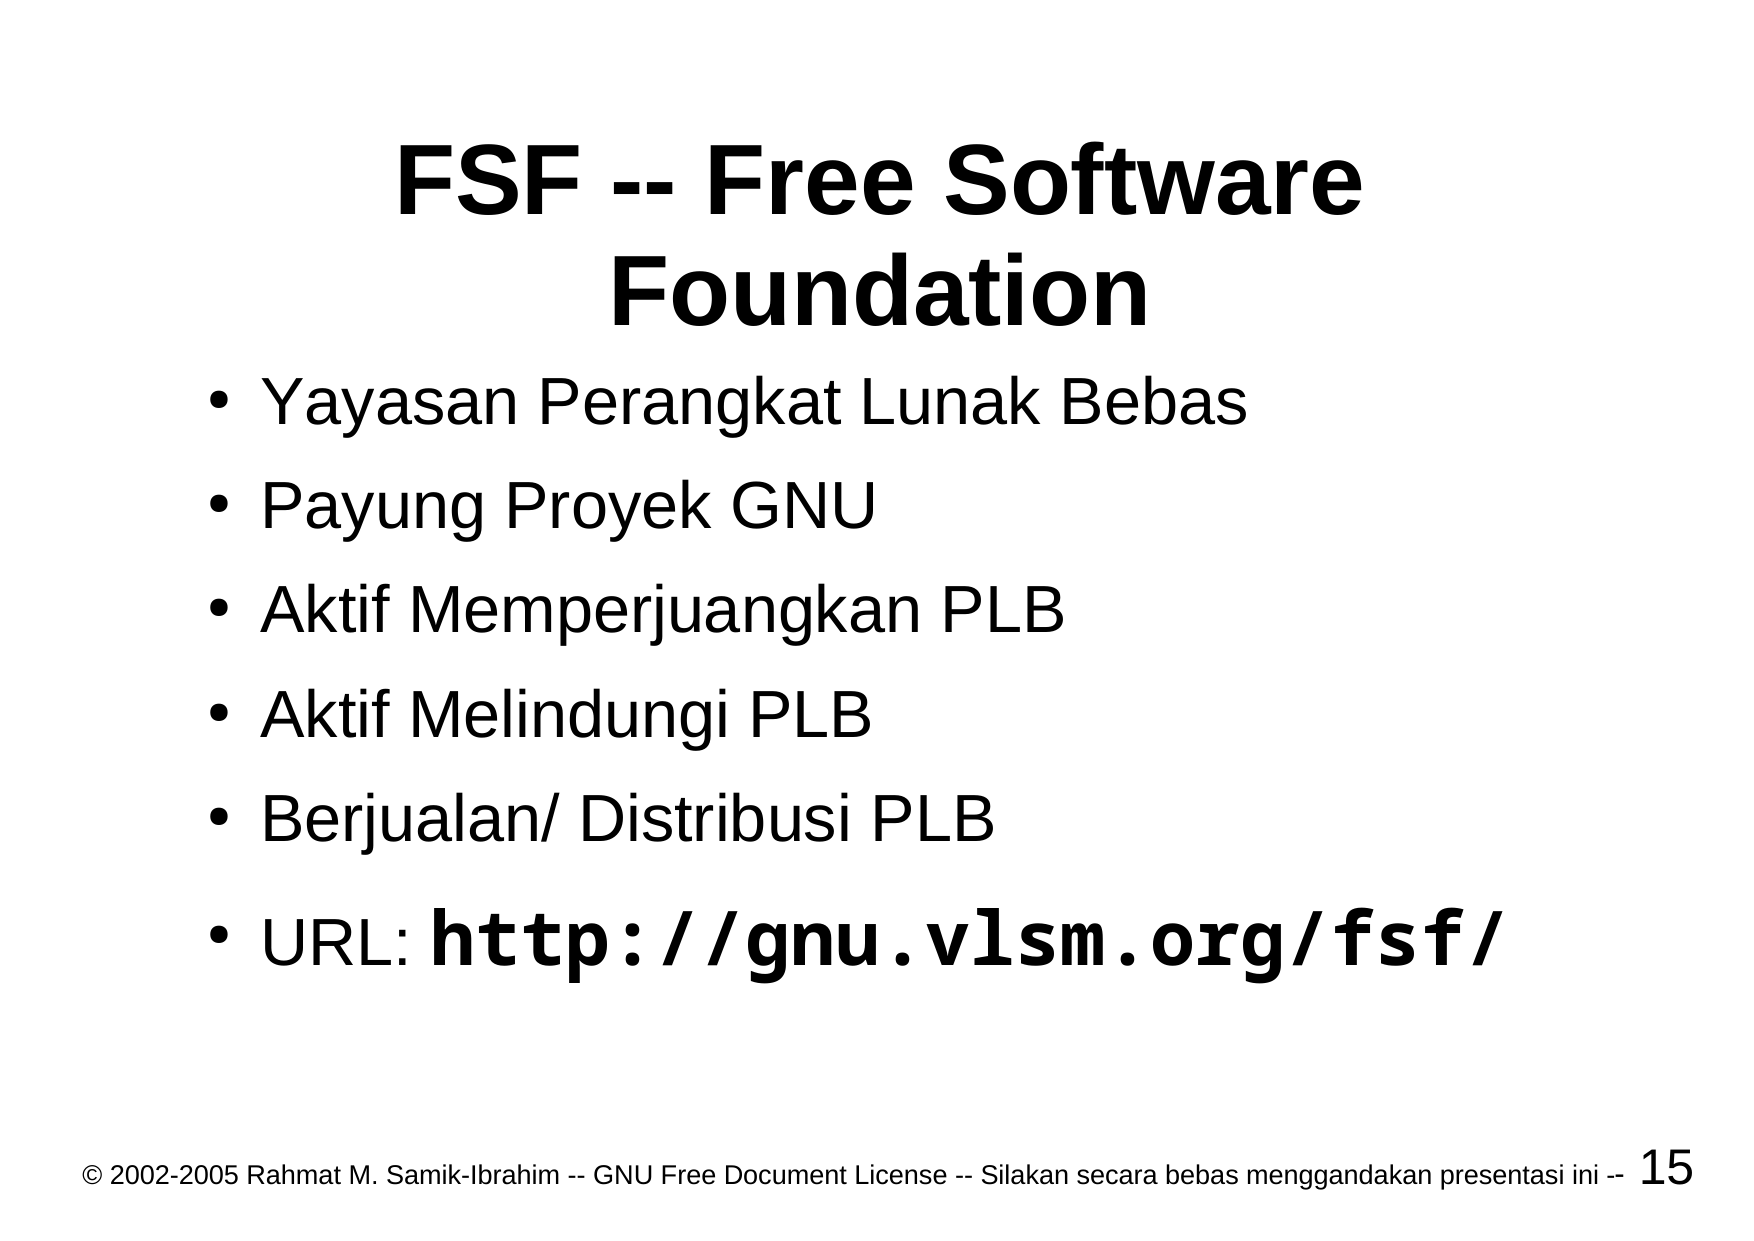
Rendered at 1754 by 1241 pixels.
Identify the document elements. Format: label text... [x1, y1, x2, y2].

list Yayasan Perangkat Lunak Bebas Payung Proyek GNU Aktif Memperjuangkan PLB Aktif Melindungi PLB Berjualan/ Distribusi PLB URL: http://gnu.vlsm.org/fsf/ [171, 363, 1589, 1090]
title FSF -- Free Software Foundation [171, 108, 1589, 363]
